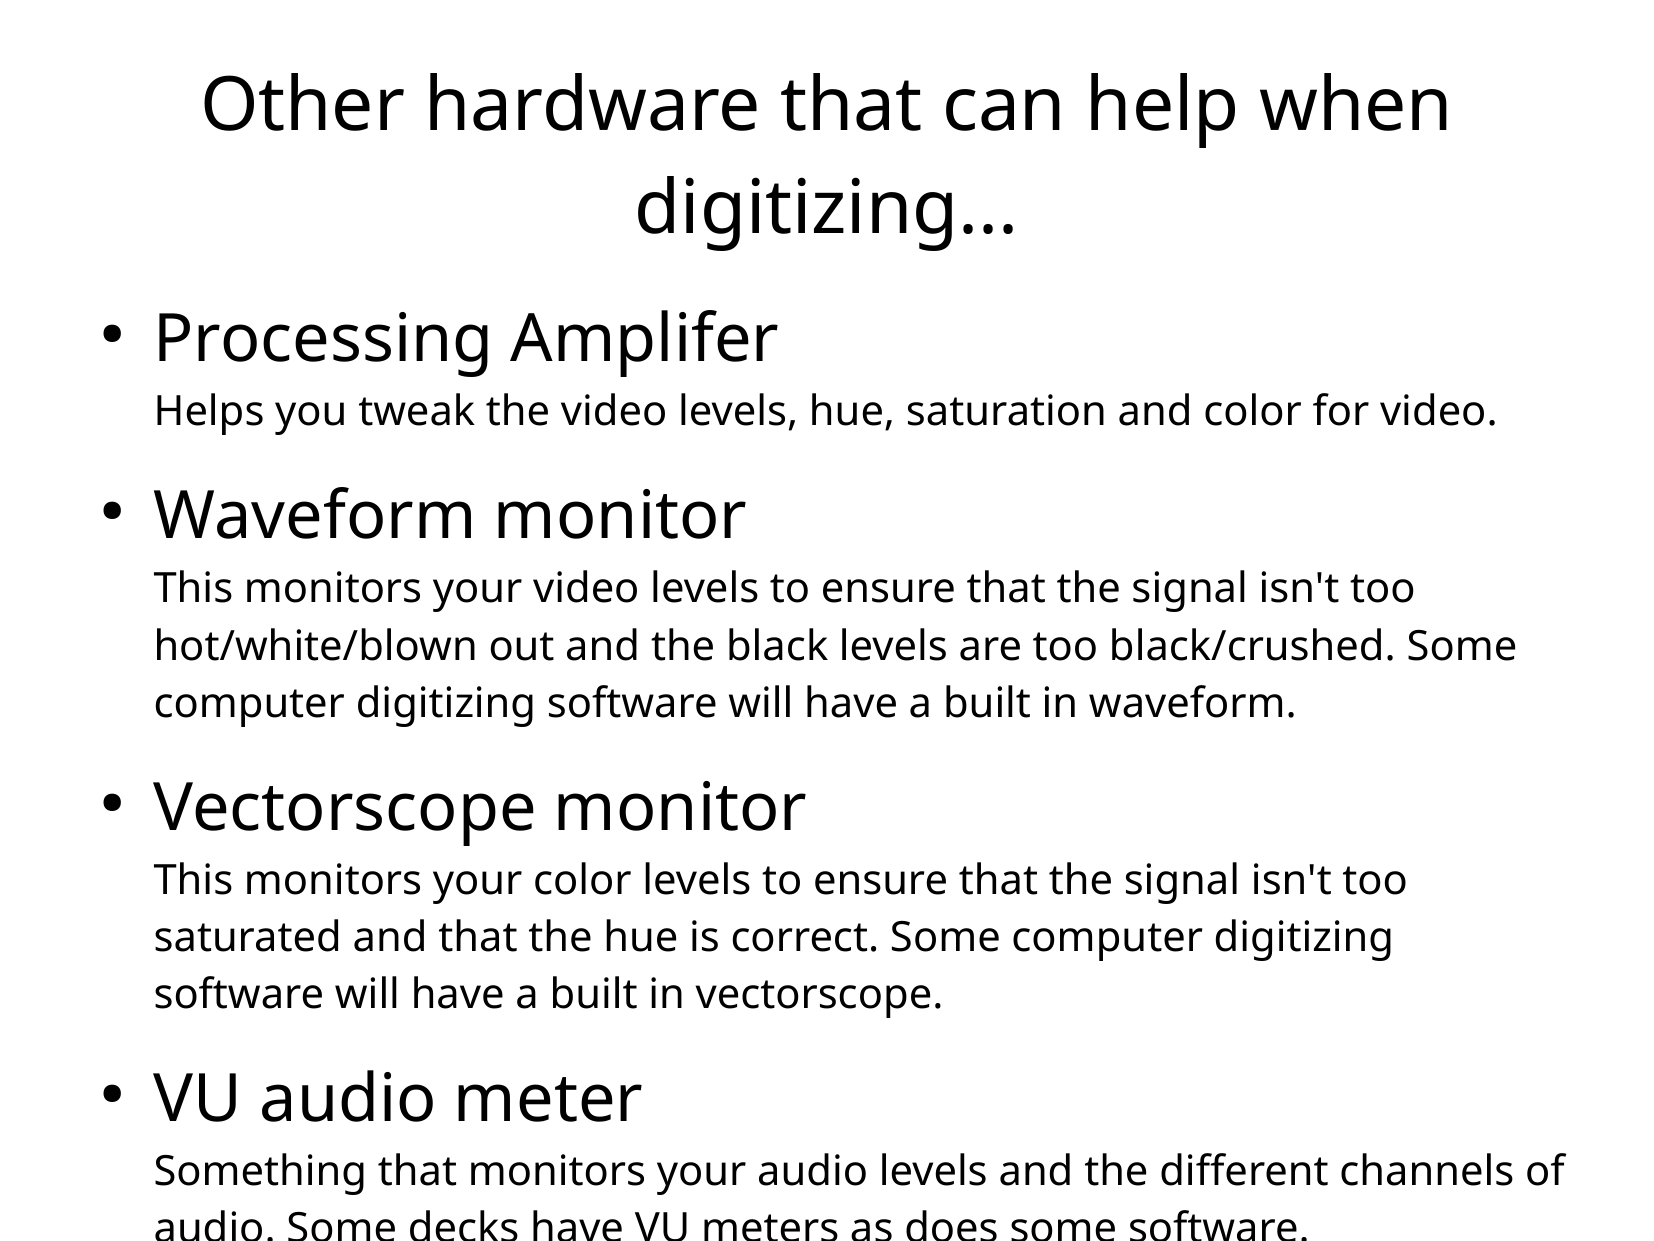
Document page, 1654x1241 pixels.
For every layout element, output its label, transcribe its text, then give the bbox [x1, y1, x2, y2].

list Processing Amplifer Helps you tweak the video levels, hue, saturation and color for video. Waveform monitor This monitors your video levels to ensure that the signal isn't too hot/white/blown out and the black levels are too black/crushed. Some computer digitizing software will have a built in waveform. Vectorscope monitor This monitors your color levels to ensure that the signal isn't too saturated and that the hue is correct. Some computer digitizing software will have a built in vectorscope. VU audio meter Something that monitors your audio levels and the different channels of audio. Some decks have VU meters as does some software. [82, 290, 1571, 1241]
title Other hardware that can help when digitizing... [82, 49, 1571, 257]
